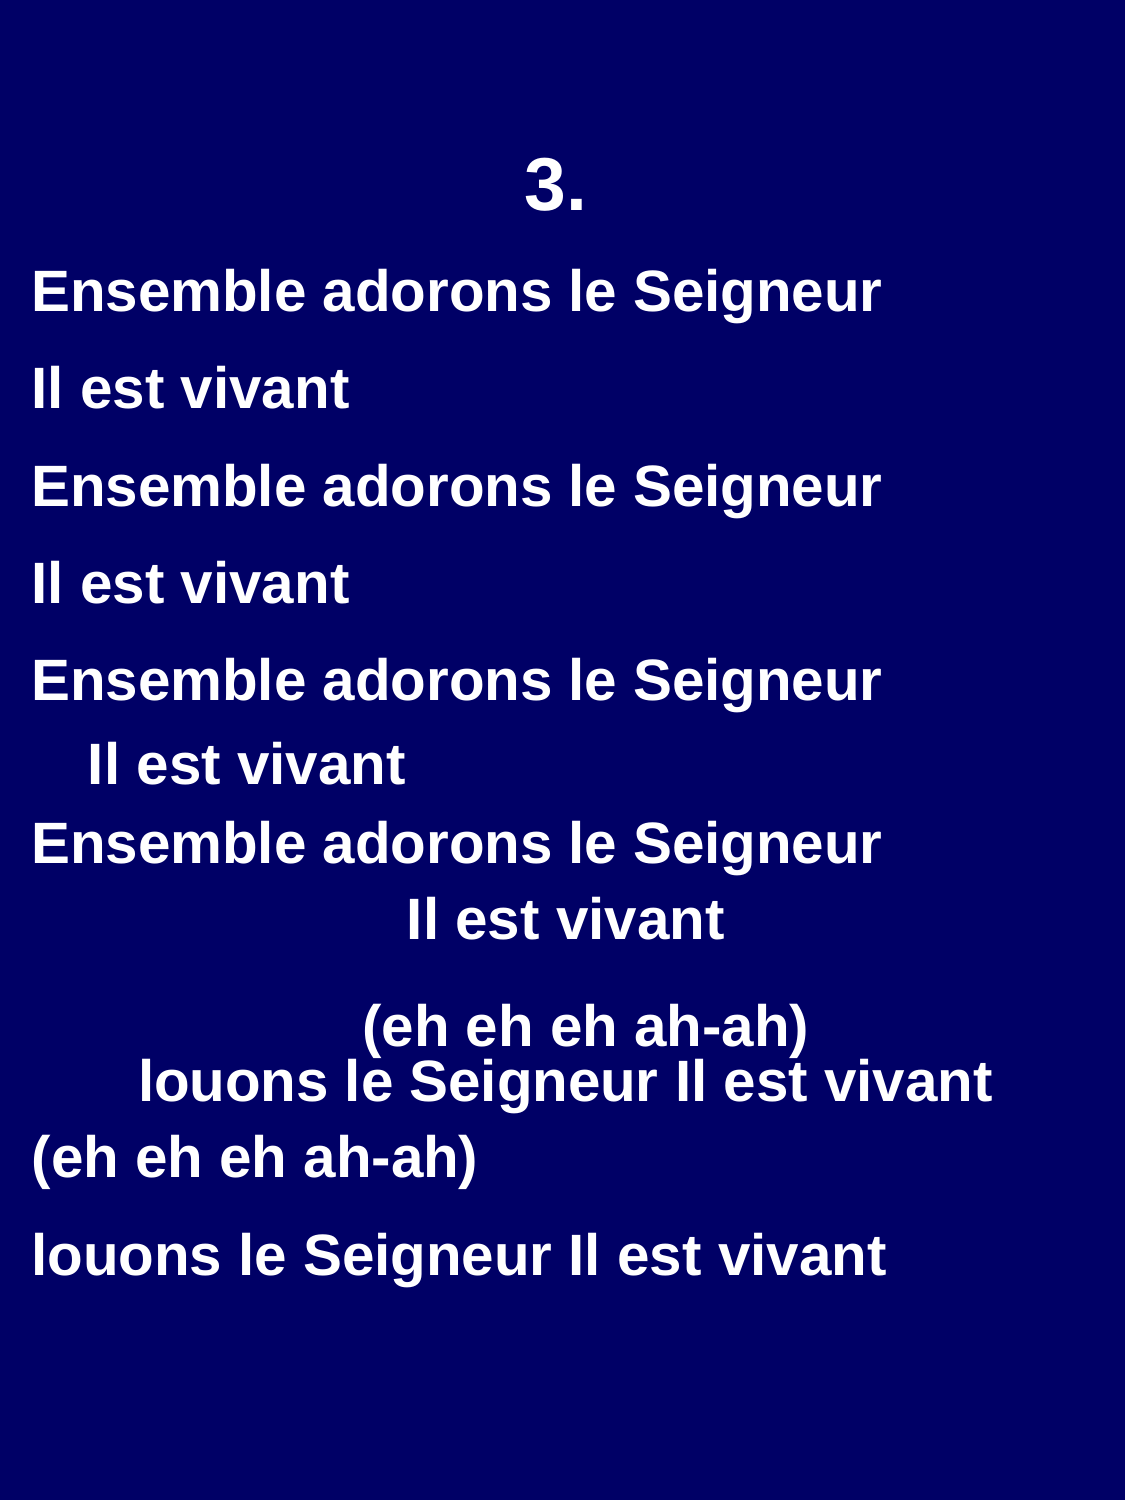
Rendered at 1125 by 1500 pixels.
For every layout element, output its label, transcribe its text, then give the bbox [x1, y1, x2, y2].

text_box 3. Ensemble adorons le Seigneur Il est vivant Ensemble adorons le Seigneur Il est vivant Ensemble adorons le Seigneur Il est vivant Ensemble adorons le Seigneur Il est vivant (eh eh eh ah-ah) louons le Seigneur Il est vivant (eh eh eh ah-ah) louons le Seigneur Il est vivant [16, 24, 1115, 1430]
